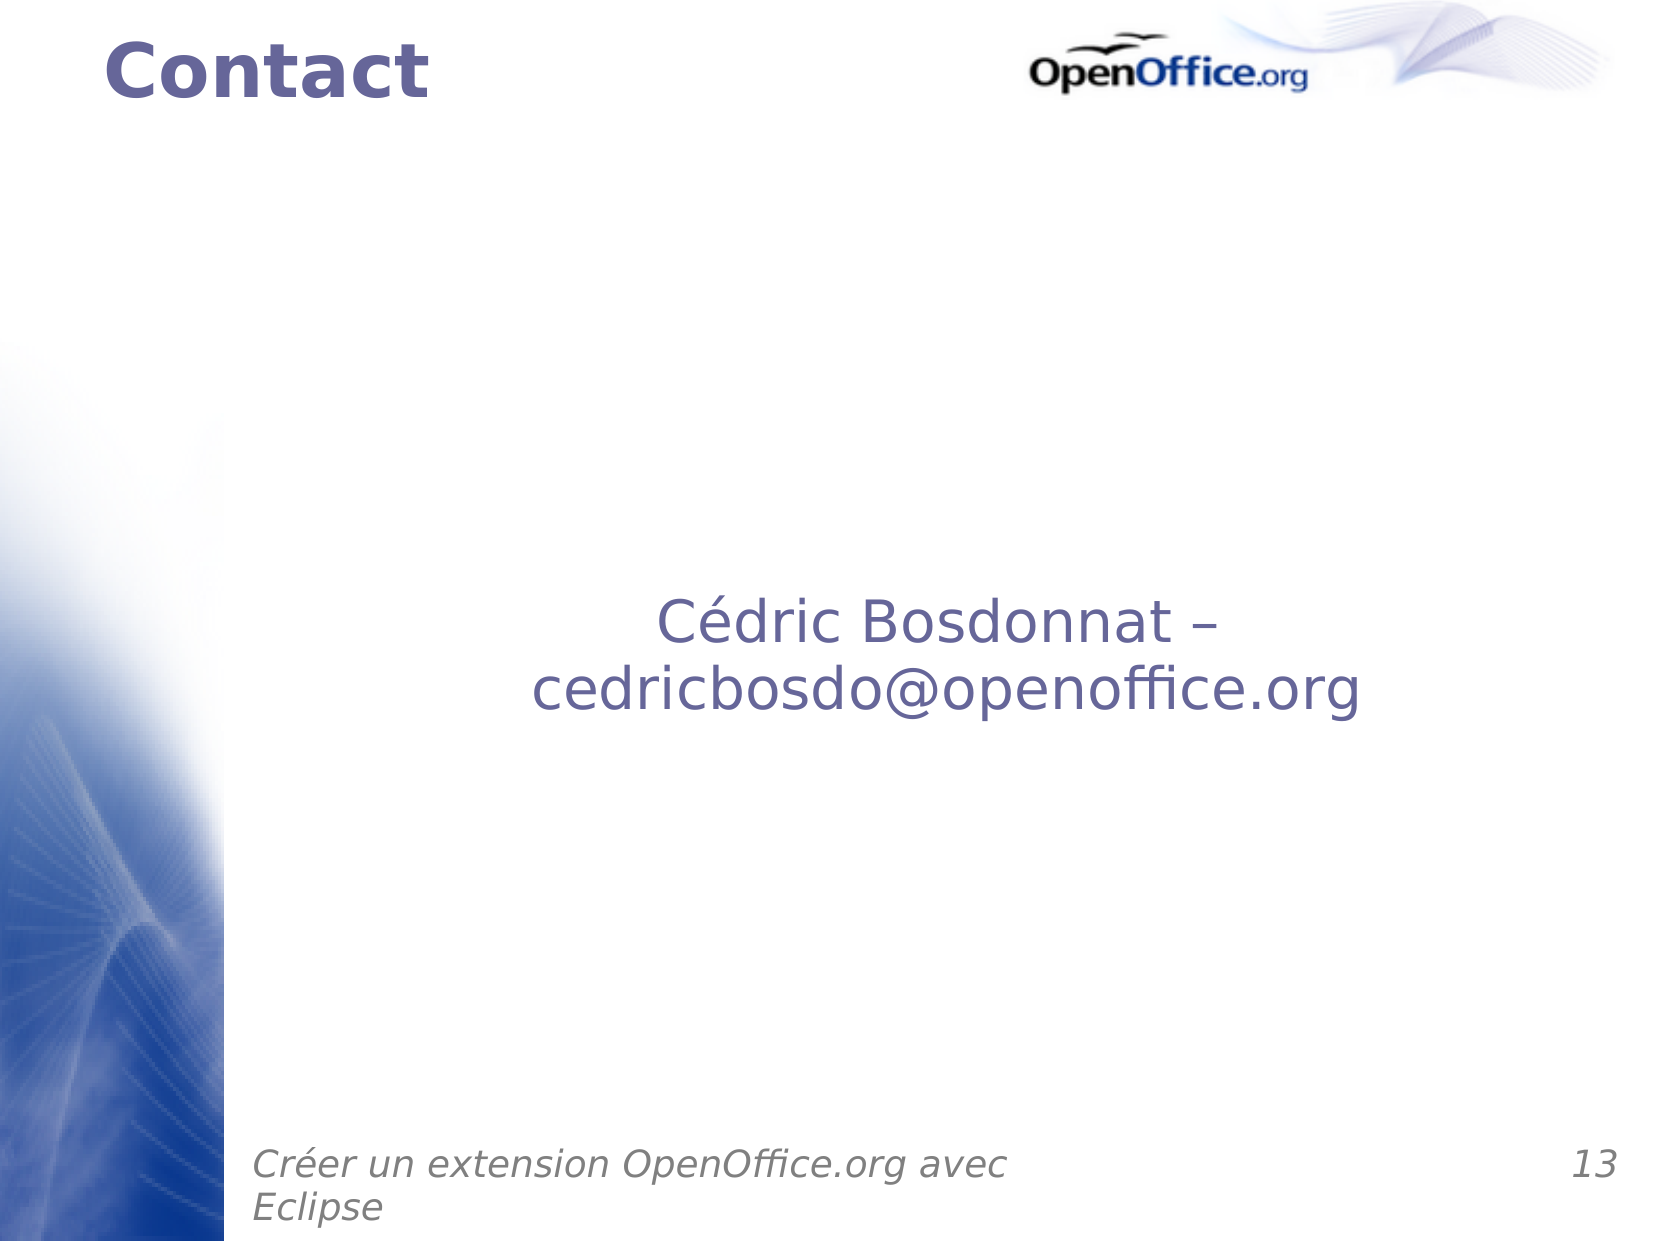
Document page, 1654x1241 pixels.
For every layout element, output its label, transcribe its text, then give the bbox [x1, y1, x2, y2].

subtitle Cédric Bosdonnat – cedricbosdo@openoffice.org [223, 179, 1619, 1133]
title Contact [15, 15, 987, 129]
picture [0, 0, 224, 1241]
picture [1014, 0, 1619, 100]
